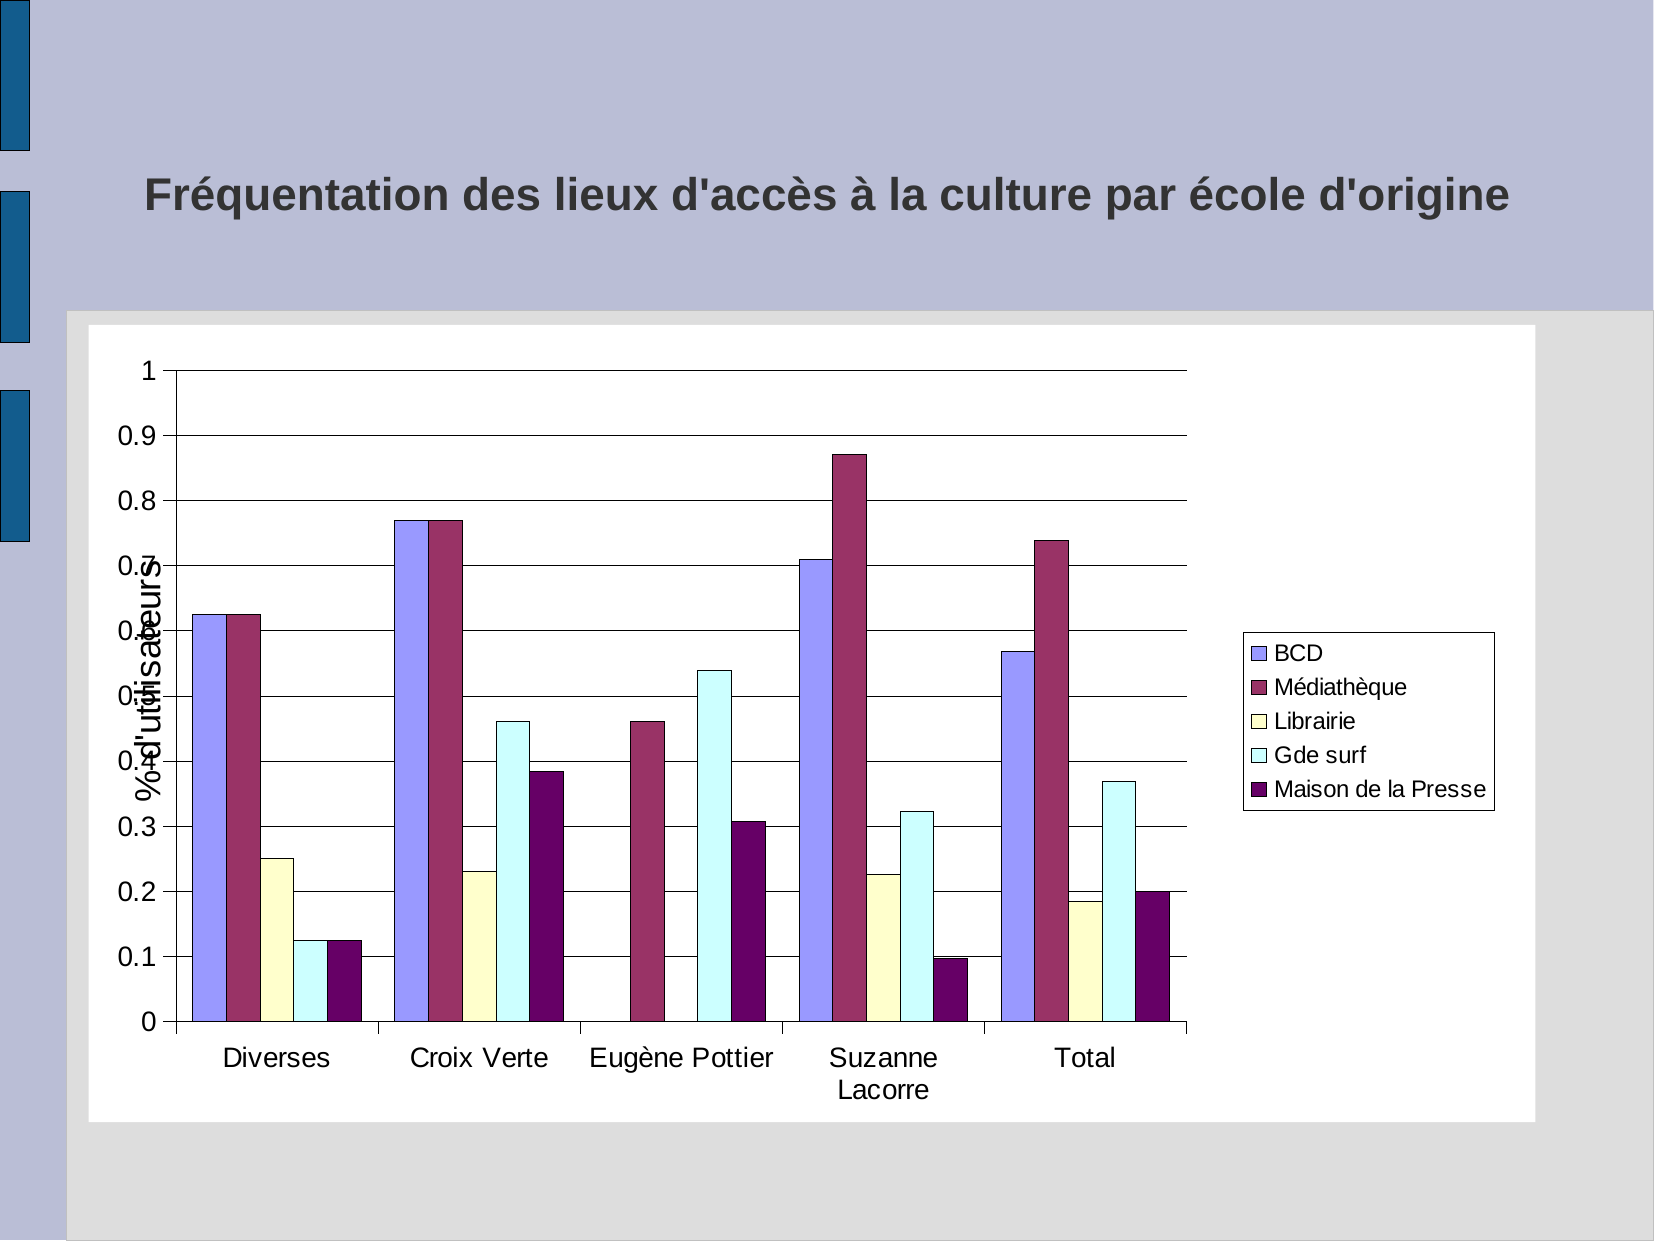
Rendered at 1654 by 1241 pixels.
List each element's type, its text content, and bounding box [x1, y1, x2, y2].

chart [88, 324, 1536, 1127]
title Fréquentation des lieux d'accès à la culture par école d'origine [121, 91, 1534, 299]
